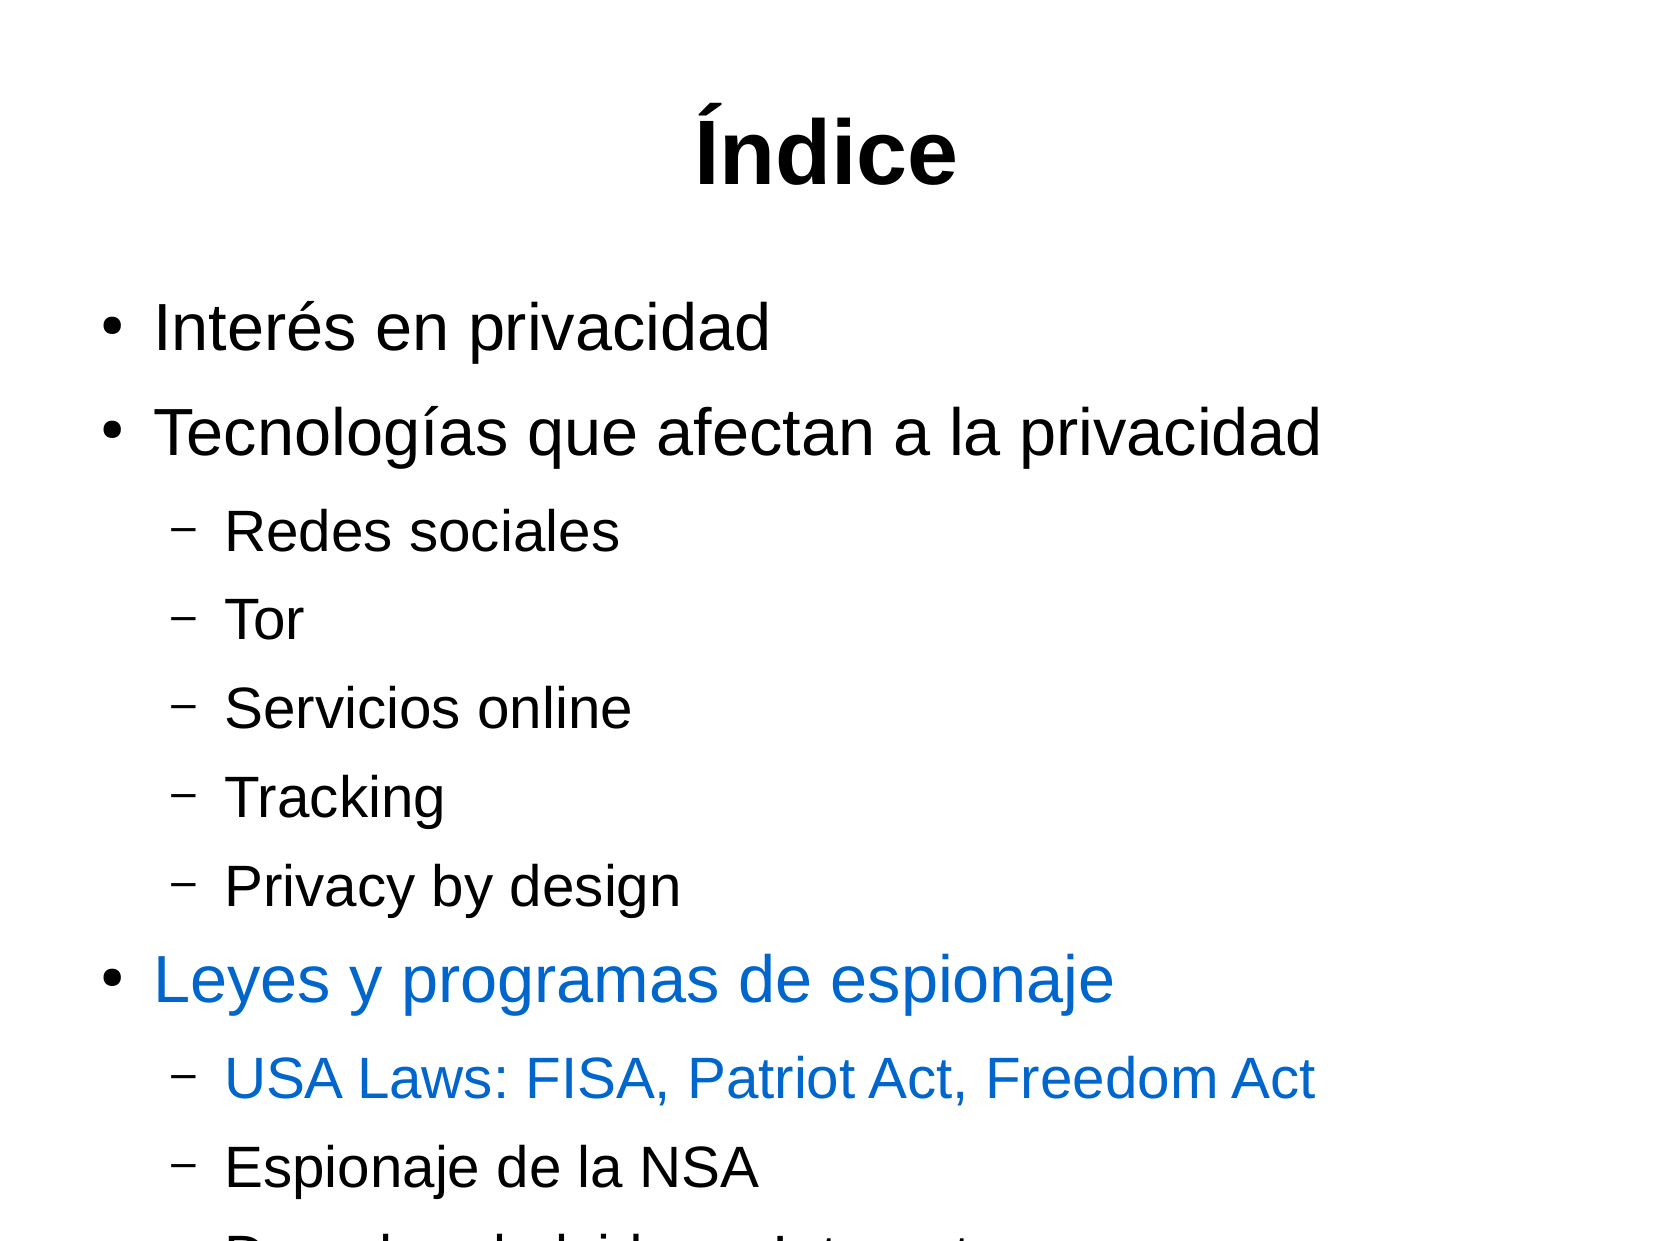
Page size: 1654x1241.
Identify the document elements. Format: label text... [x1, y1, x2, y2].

list Interés en privacidad Tecnologías que afectan a la privacidad Redes sociales Tor Servicios online Tracking Privacy by design Leyes y programas de espionaje USA Laws: FISA, Patriot Act, Freedom Act Espionaje de la NSA Derecho al olvido en Internet Cibercrimen y privacidad [82, 290, 1571, 1010]
title Índice [82, 49, 1571, 257]
